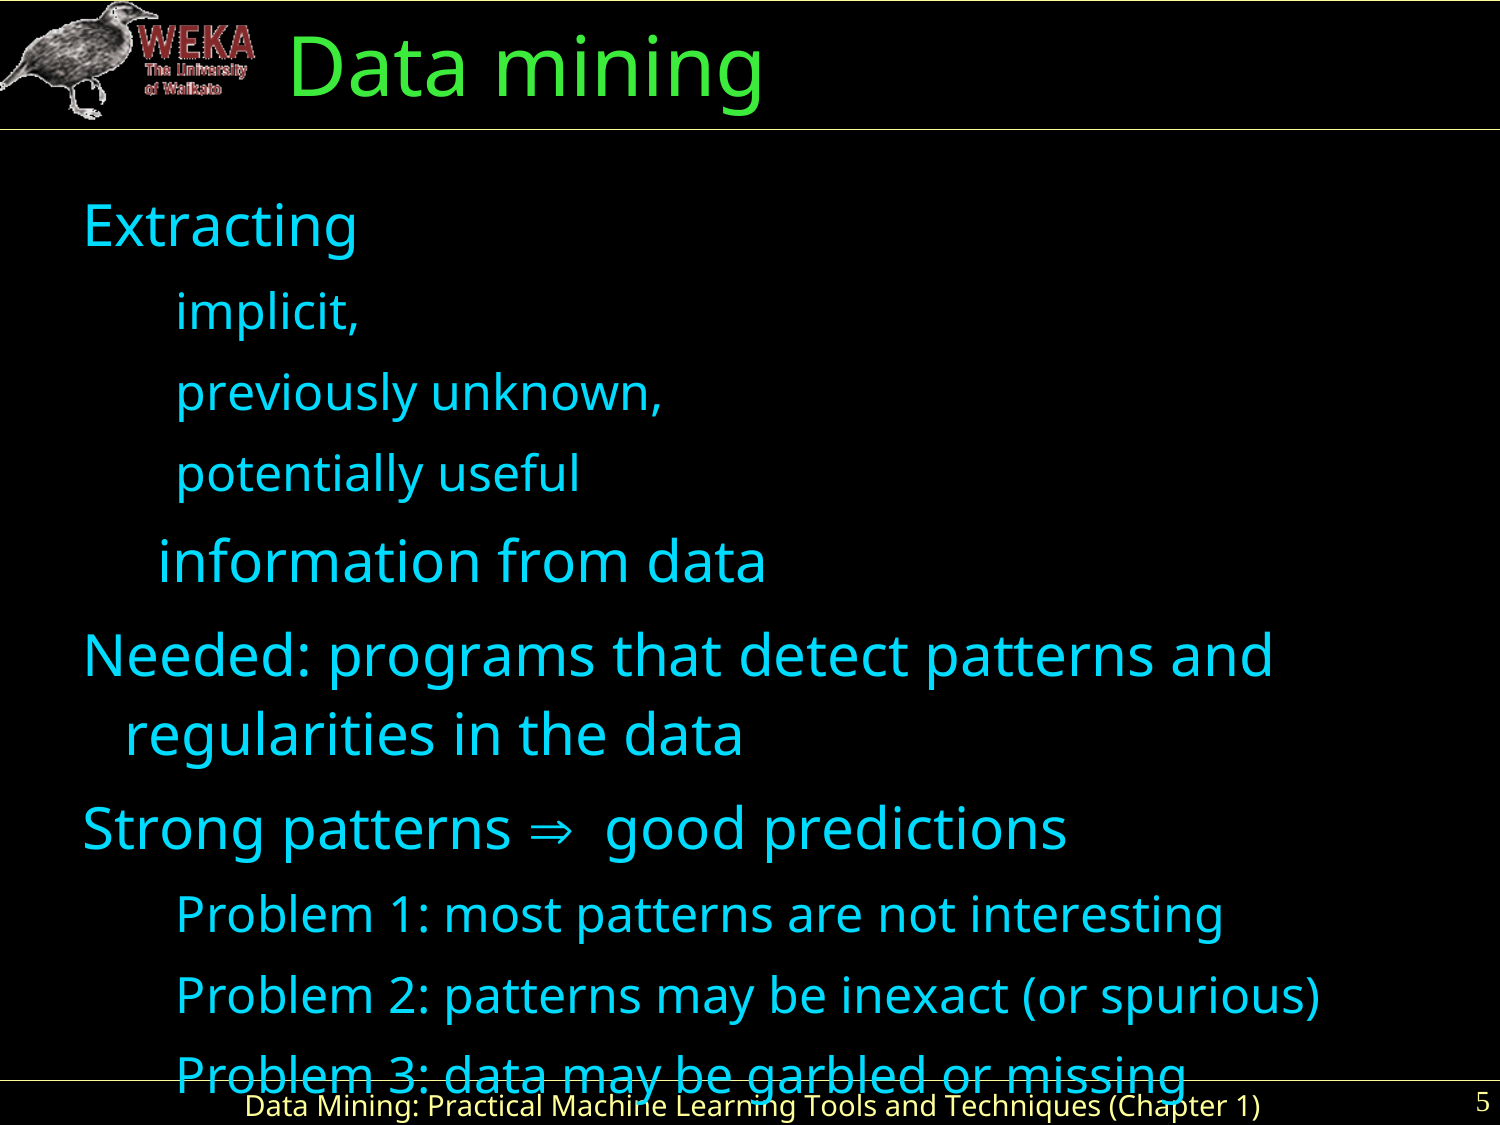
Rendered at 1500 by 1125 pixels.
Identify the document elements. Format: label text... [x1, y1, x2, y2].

picture [0, 1, 266, 129]
list Extracting implicit, previously unknown, potentially useful information from data Needed: programs that detect patterns and regularities in the data Strong patterns  good predictions Problem 1: most patterns are not interesting Problem 2: patterns may be inexact (or spurious) Problem 3: data may be garbled or missing [67, 177, 1418, 1108]
title Data mining [295, 0, 1486, 166]
